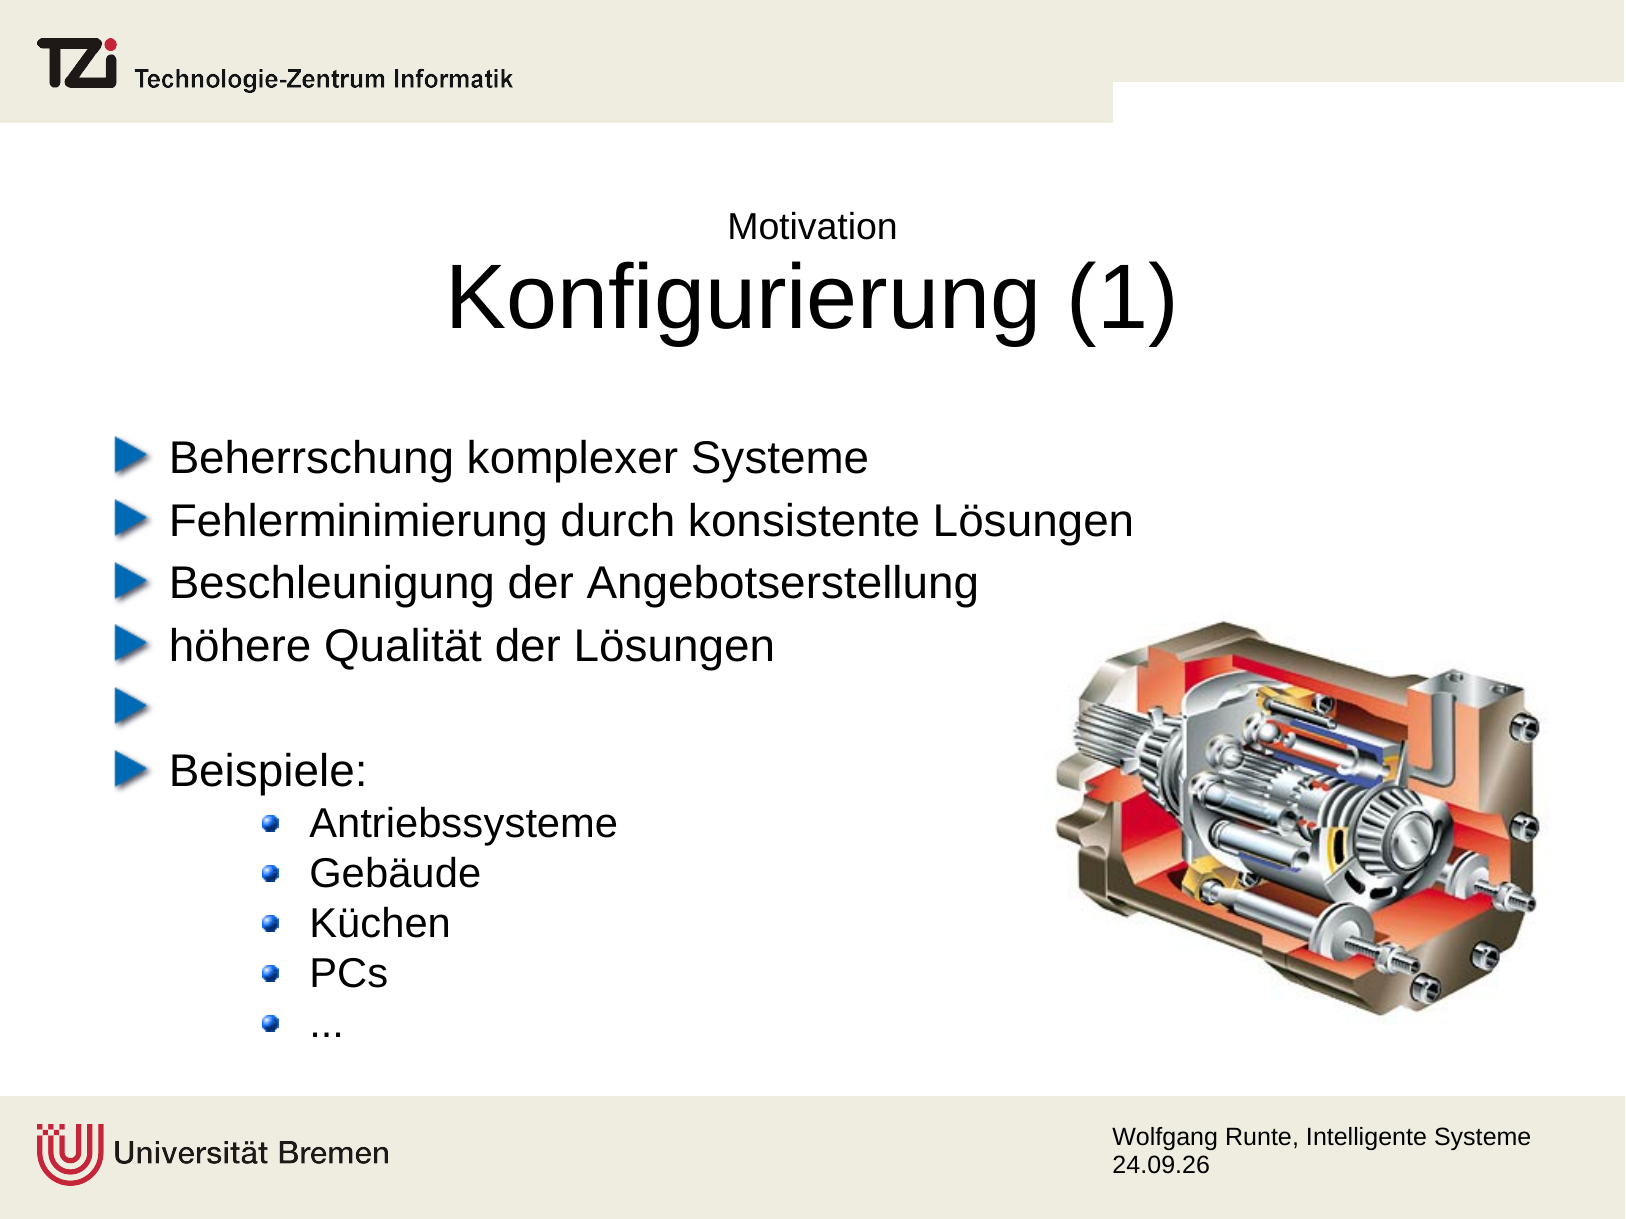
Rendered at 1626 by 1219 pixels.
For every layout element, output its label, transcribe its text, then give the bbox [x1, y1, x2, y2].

title Motivation Konfigurierung (1) [112, 162, 1513, 393]
picture [37, 1124, 388, 1186]
picture [37, 38, 513, 93]
list Beherrschung komplexer Systeme Fehlerminimierung durch konsistente Lösungen Beschleunigung der Angebotserstellung höhere Qualität der Lösungen Beispiele: Antriebssysteme Gebäude Küchen PCs ... [112, 433, 1513, 1070]
picture [1043, 598, 1549, 1028]
